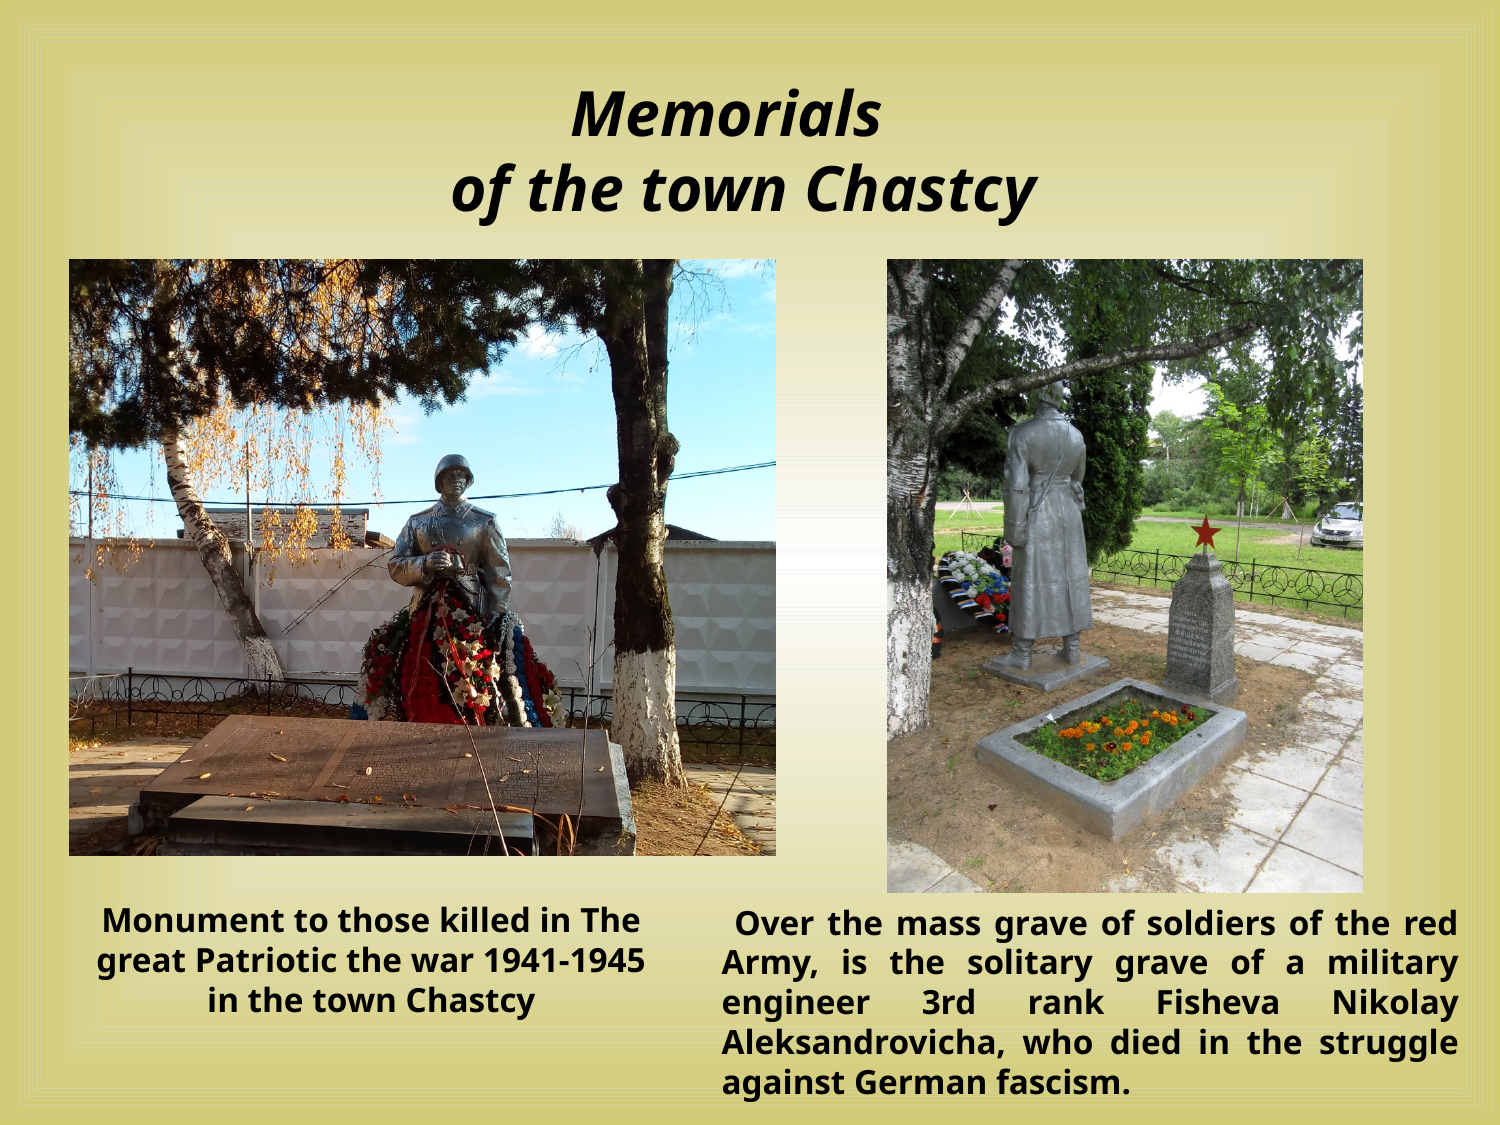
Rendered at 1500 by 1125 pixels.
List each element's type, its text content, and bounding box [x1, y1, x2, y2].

picture [887, 259, 1363, 893]
picture [69, 259, 776, 857]
text_box Memorials of the town Chastcy [34, 66, 1452, 232]
text_box Over the mass grave of soldiers of the red Army, is the solitary grave of a military engineer 3rd rank Fisheva Nikolay Aleksandrovicha, who died in the struggle against German fascism. [706, 894, 1475, 1109]
text_box Monument to those killed in The great Patriotic the war 1941-1945 in the town Chastcy [69, 892, 674, 1027]
